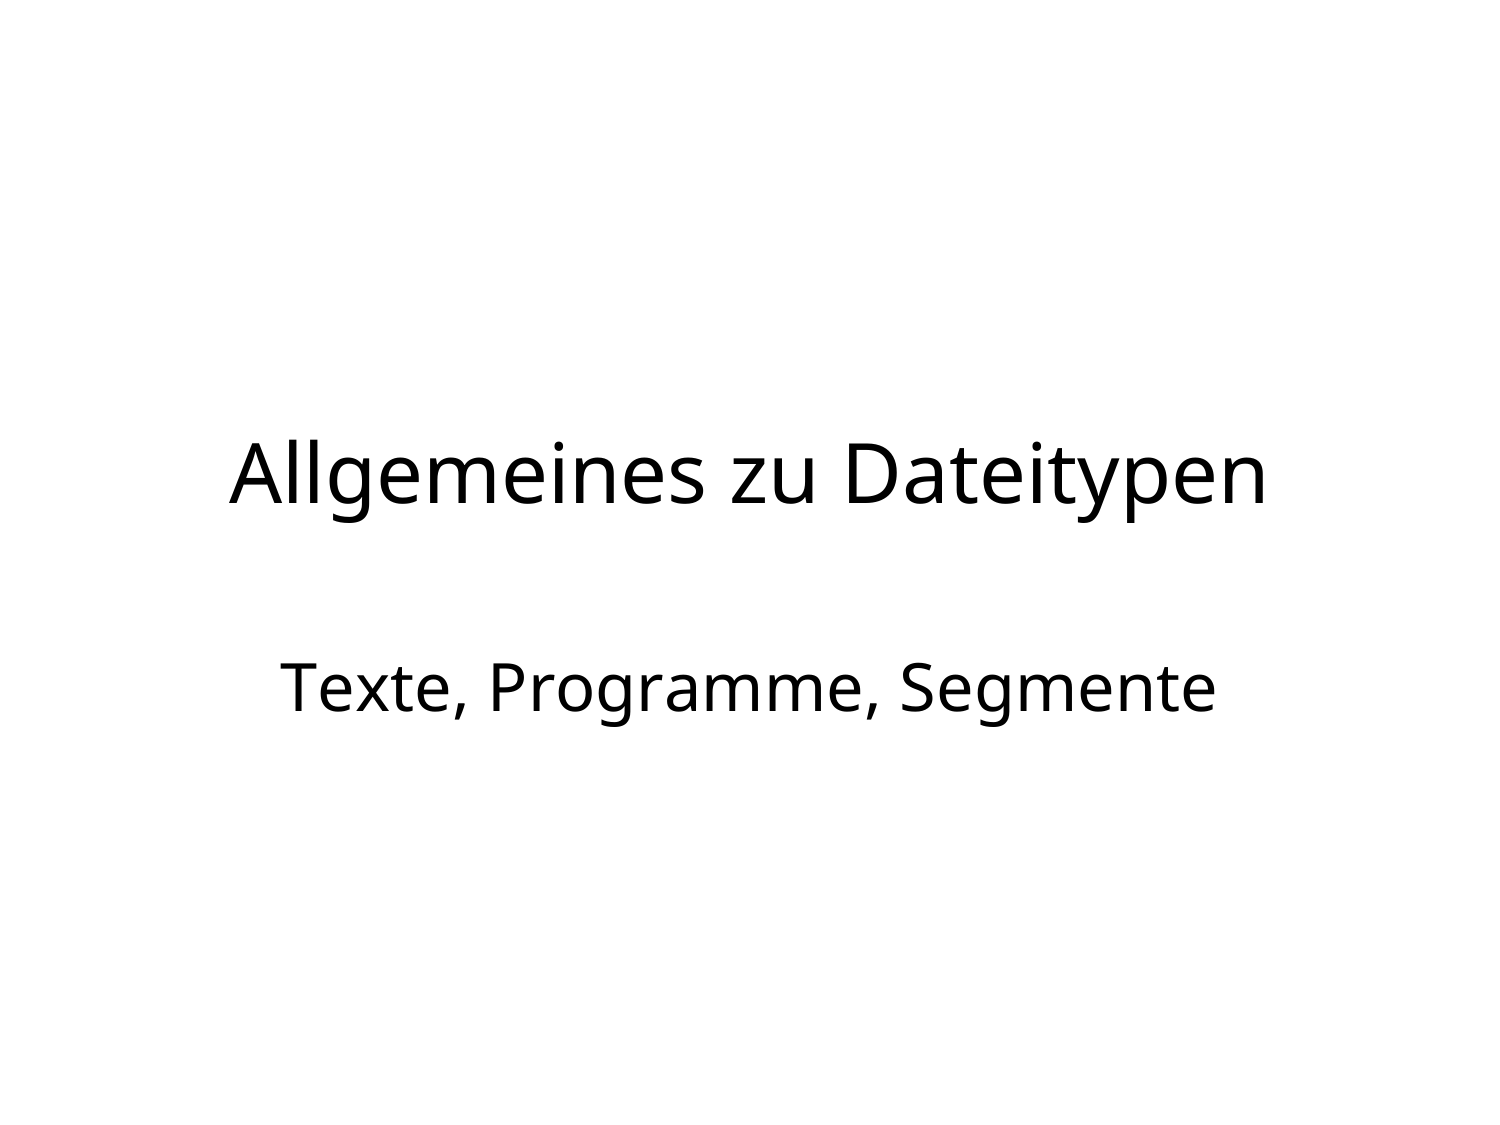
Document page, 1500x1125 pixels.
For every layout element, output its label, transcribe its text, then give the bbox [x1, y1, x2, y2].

title Allgemeines zu Dateitypen [112, 349, 1388, 591]
text_box Texte, Programme, Segmente [225, 637, 1276, 925]
